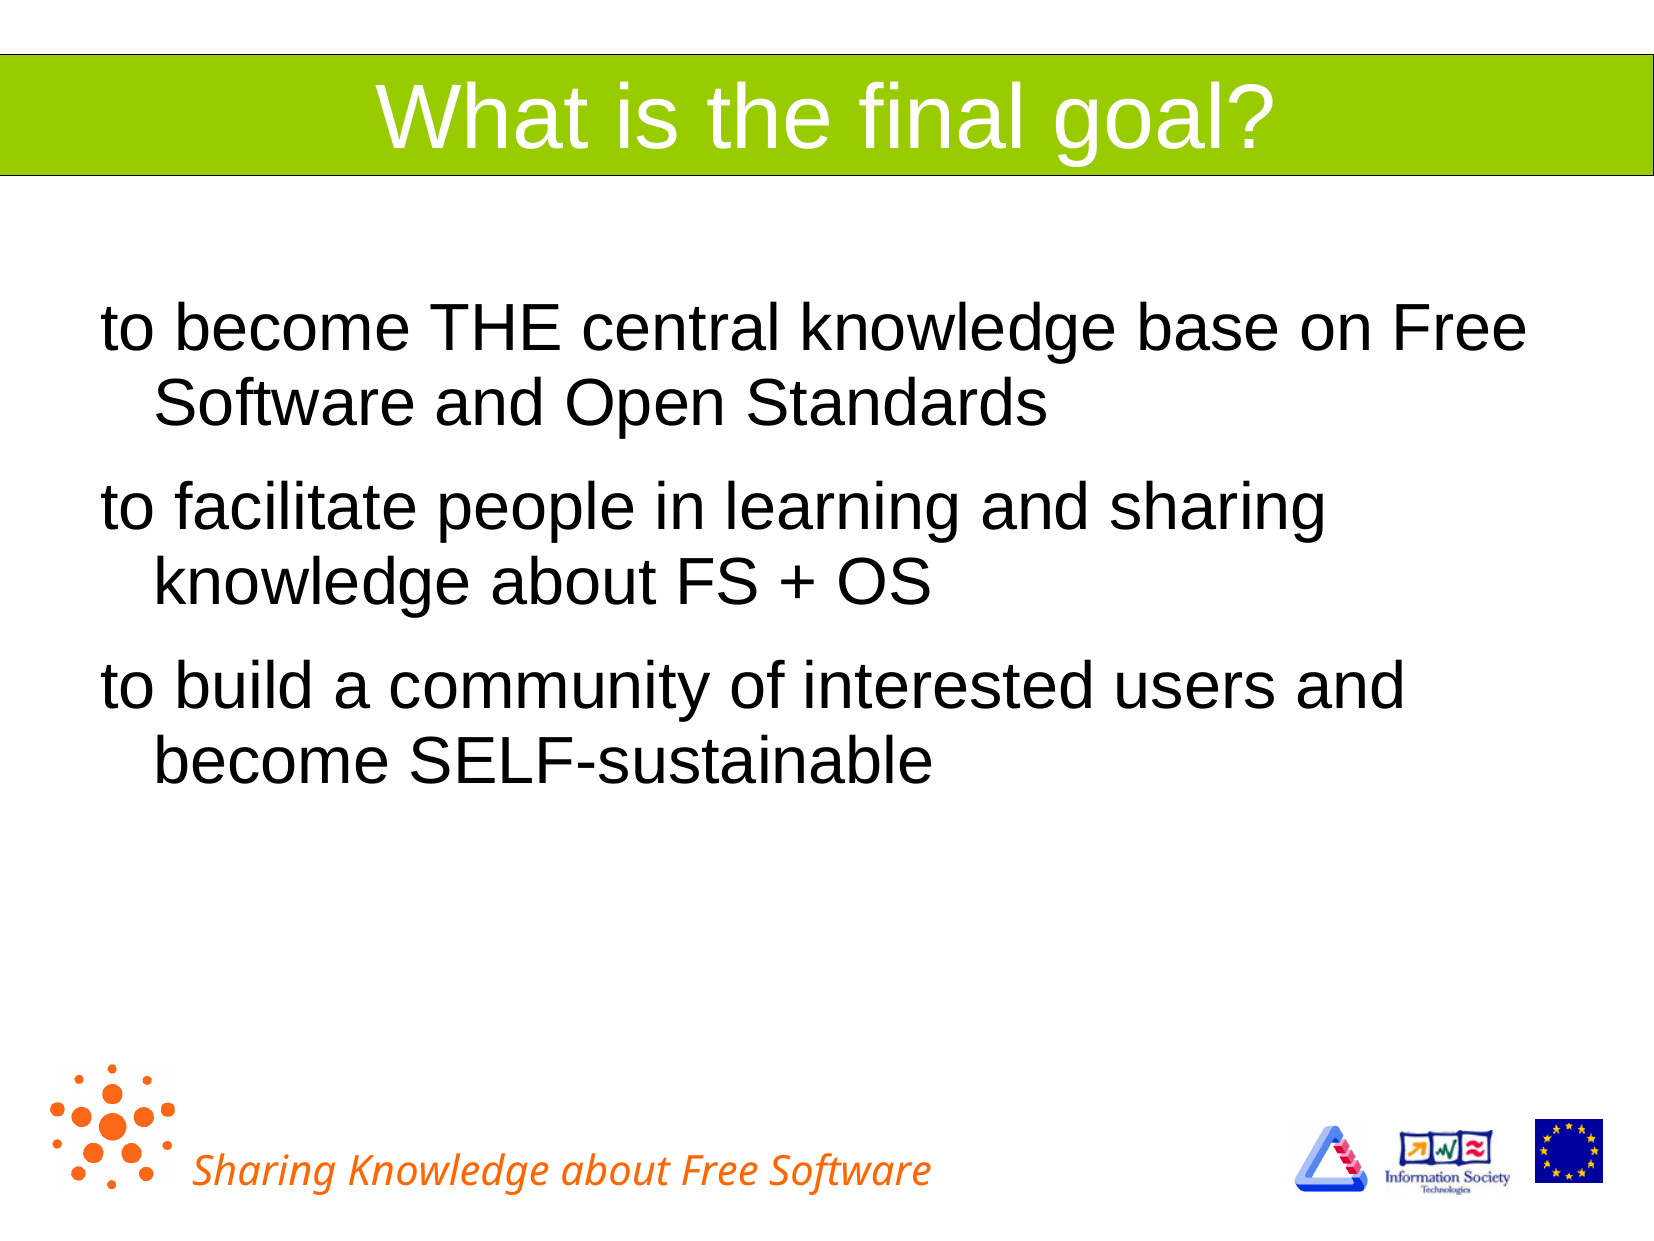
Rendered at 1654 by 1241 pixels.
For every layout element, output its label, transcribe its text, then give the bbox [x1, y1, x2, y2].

list to become THE central knowledge base on Free Software and Open Standards to facilitate people in learning and sharing knowledge about FS + OS to build a community of interested users and become SELF-sustainable [82, 290, 1571, 1109]
picture [50, 1064, 175, 1189]
picture [1294, 1125, 1368, 1193]
title What is the final goal? [82, 59, 1571, 174]
picture [1535, 1119, 1603, 1183]
picture [1385, 1130, 1510, 1195]
